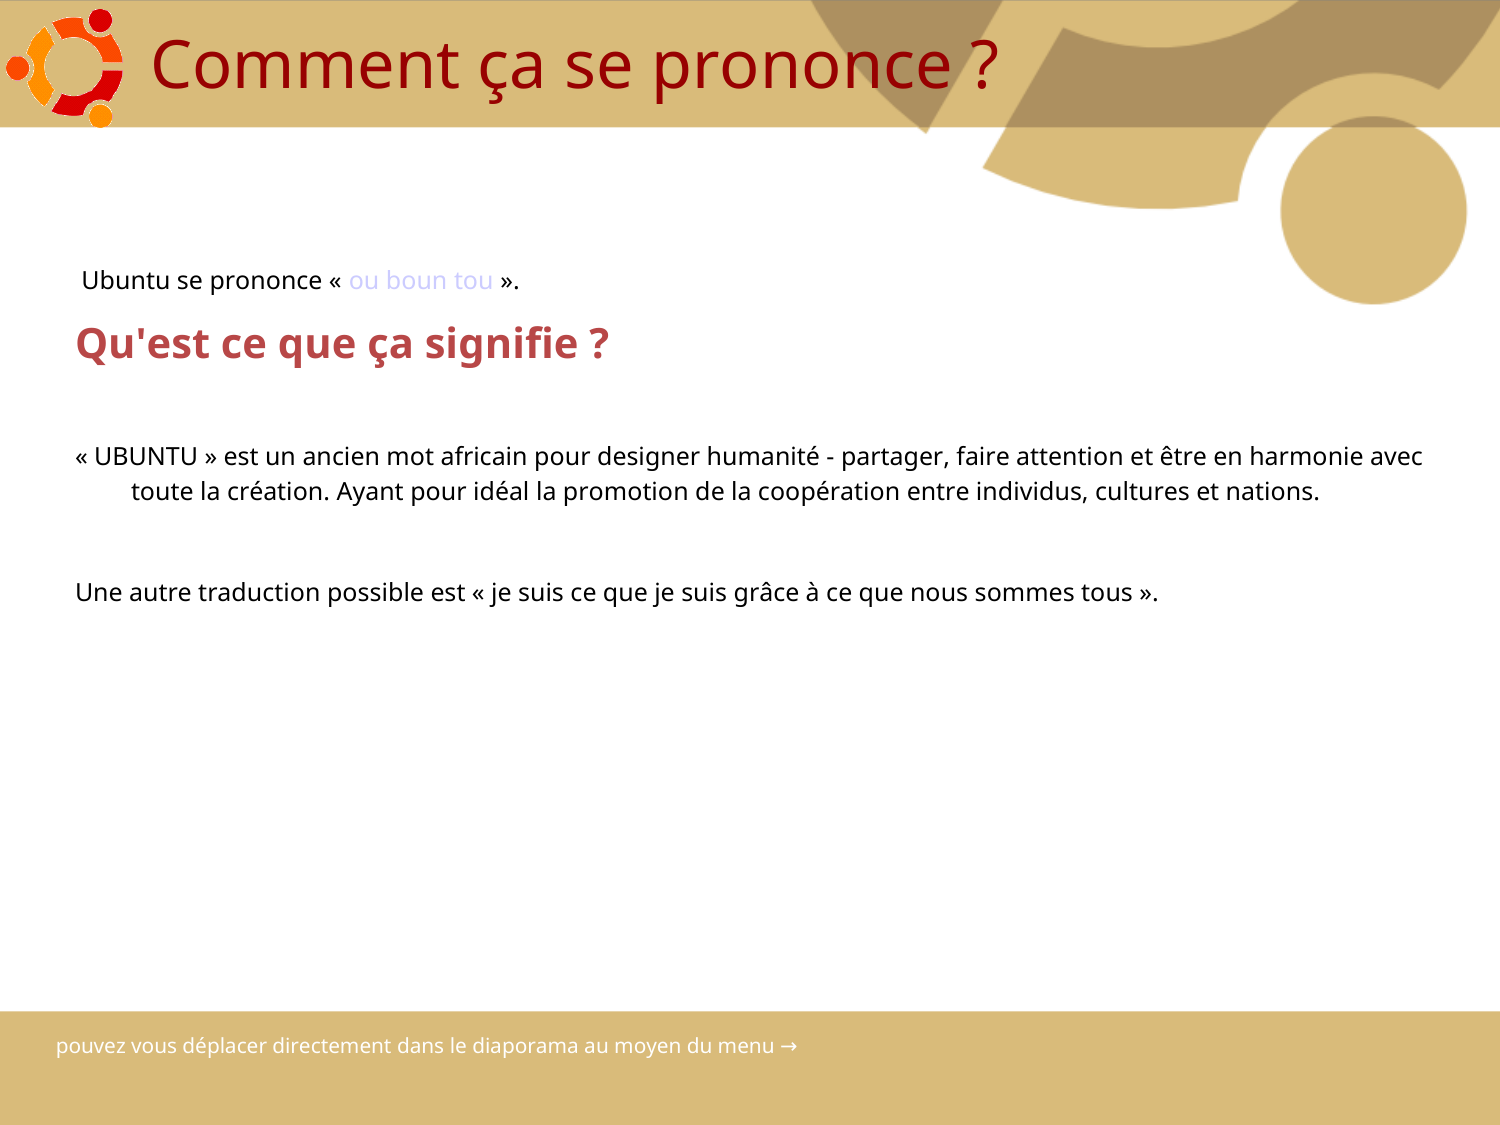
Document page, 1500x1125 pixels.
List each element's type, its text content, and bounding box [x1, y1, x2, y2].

title Comment ça se prononce ? [135, 0, 1418, 126]
picture [0, 0, 1500, 557]
list Ubuntu se prononce « ou boun tou ». Qu'est ce que ça signifie ? « UBUNTU » est un ancien mot africain pour designer humanité - partager, faire attention et être en harmonie avec toute la création. Ayant pour idéal la promotion de la coopération entre individus, cultures et nations. Une autre traduction possible est « je suis ce que je suis grâce à ce que nous sommes tous ». [75, 262, 1426, 918]
